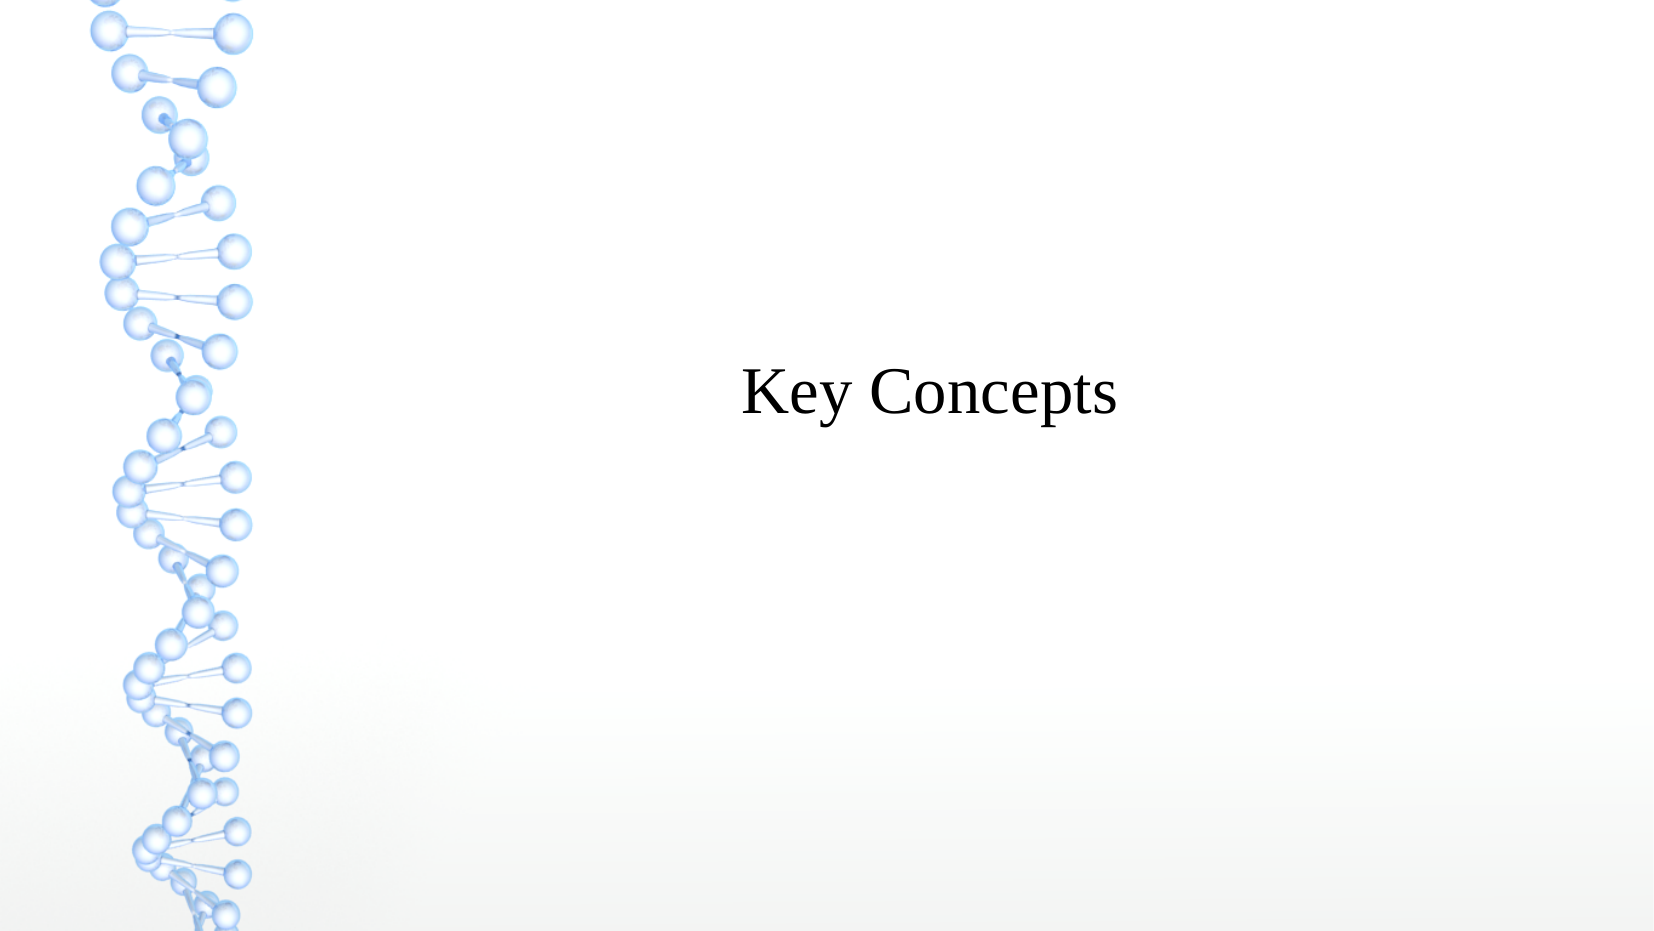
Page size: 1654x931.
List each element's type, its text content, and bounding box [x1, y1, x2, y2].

picture [0, 0, 1654, 931]
subtitle Key Concepts [265, 35, 1595, 748]
